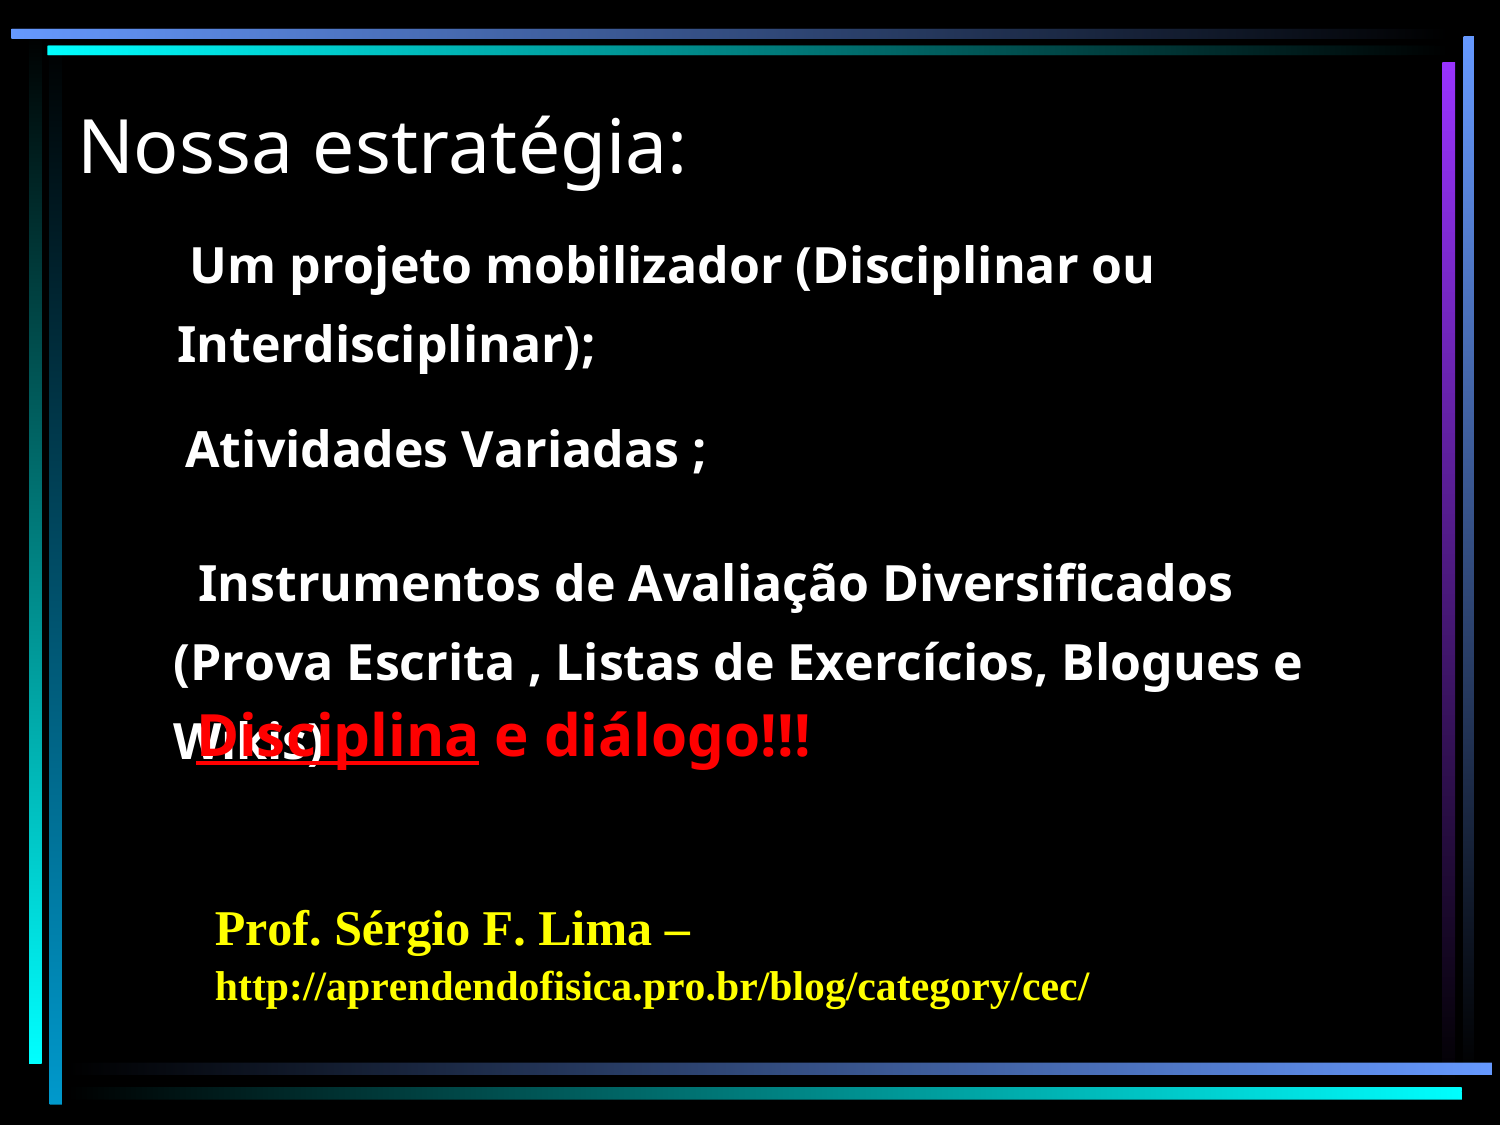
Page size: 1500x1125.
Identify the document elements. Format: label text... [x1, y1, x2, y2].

text_box Disciplina e diálogo!!! [168, 673, 1407, 782]
text_box Atividades Variadas ; [158, 395, 1396, 491]
text_box Um projeto mobilizador (Disciplinar ou Interdisciplinar); [162, 211, 1401, 385]
text_box Prof. Sérgio F. Lima – http://aprendendofisica.pro.br/blog/category/cec/ [199, 884, 1351, 1018]
title Nossa estratégia: [62, 62, 1375, 190]
text_box Instrumentos de Avaliação Diversificados (Prova Escrita , Listas de Exercícios, Blogues e Wikis)‏ ; [158, 529, 1396, 898]
